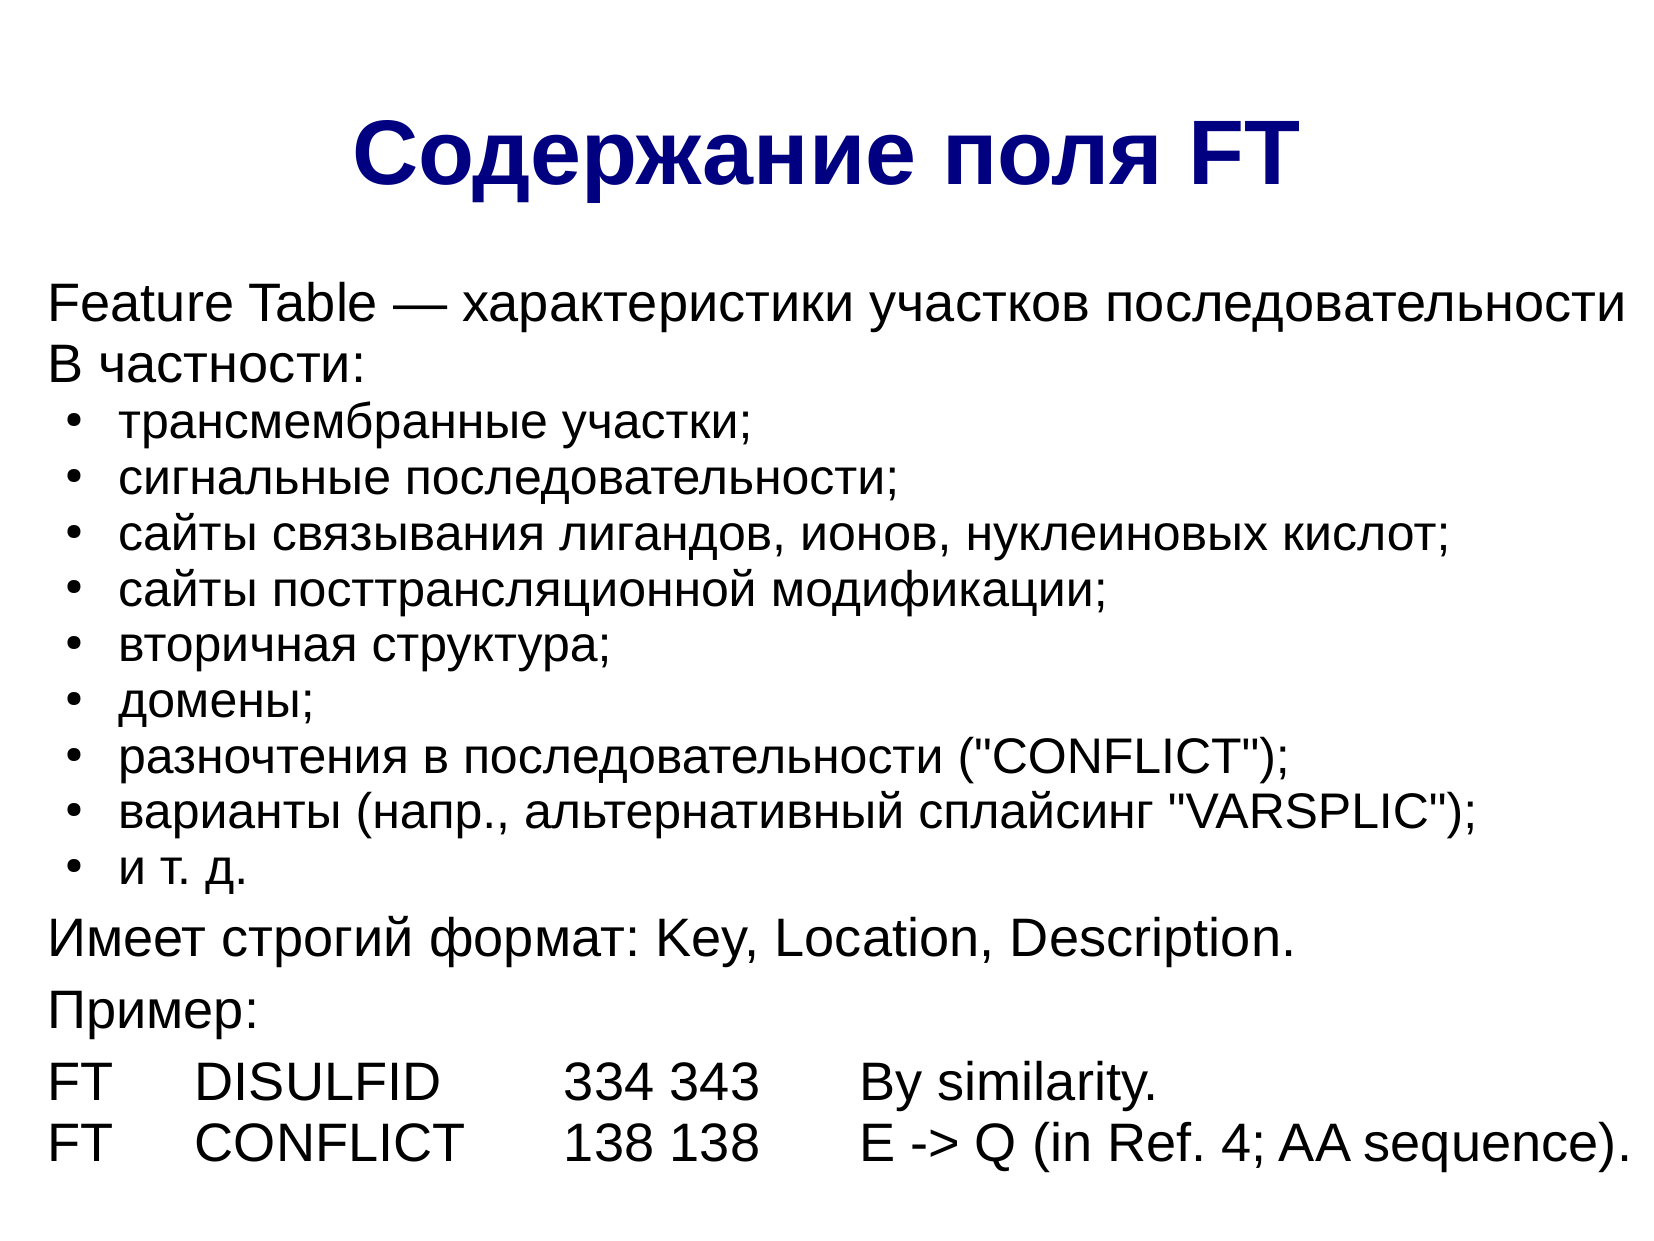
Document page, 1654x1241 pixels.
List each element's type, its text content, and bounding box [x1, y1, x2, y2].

list Feature Table — характеристики участков последовательности В частности: трансмембранные участки; сигнальные последовательности; сайты связывания лигандов, ионов, нуклеиновых кислот; сайты посттрансляционной модификации; вторичная структура; домены; разночтения в последовательности ("CONFLICT"); варианты (напр., альтернативный сплайсинг "VARSPLIC"); и т. д. Имеет строгий формат: Key, Location, Description. Пример: FT DISULFID 334 343 By similarity. FT CONFLICT 138 138 E -> Q (in Ref. 4; AA sequence). [47, 272, 1654, 1241]
title Содержание поля FT [82, 49, 1571, 257]
